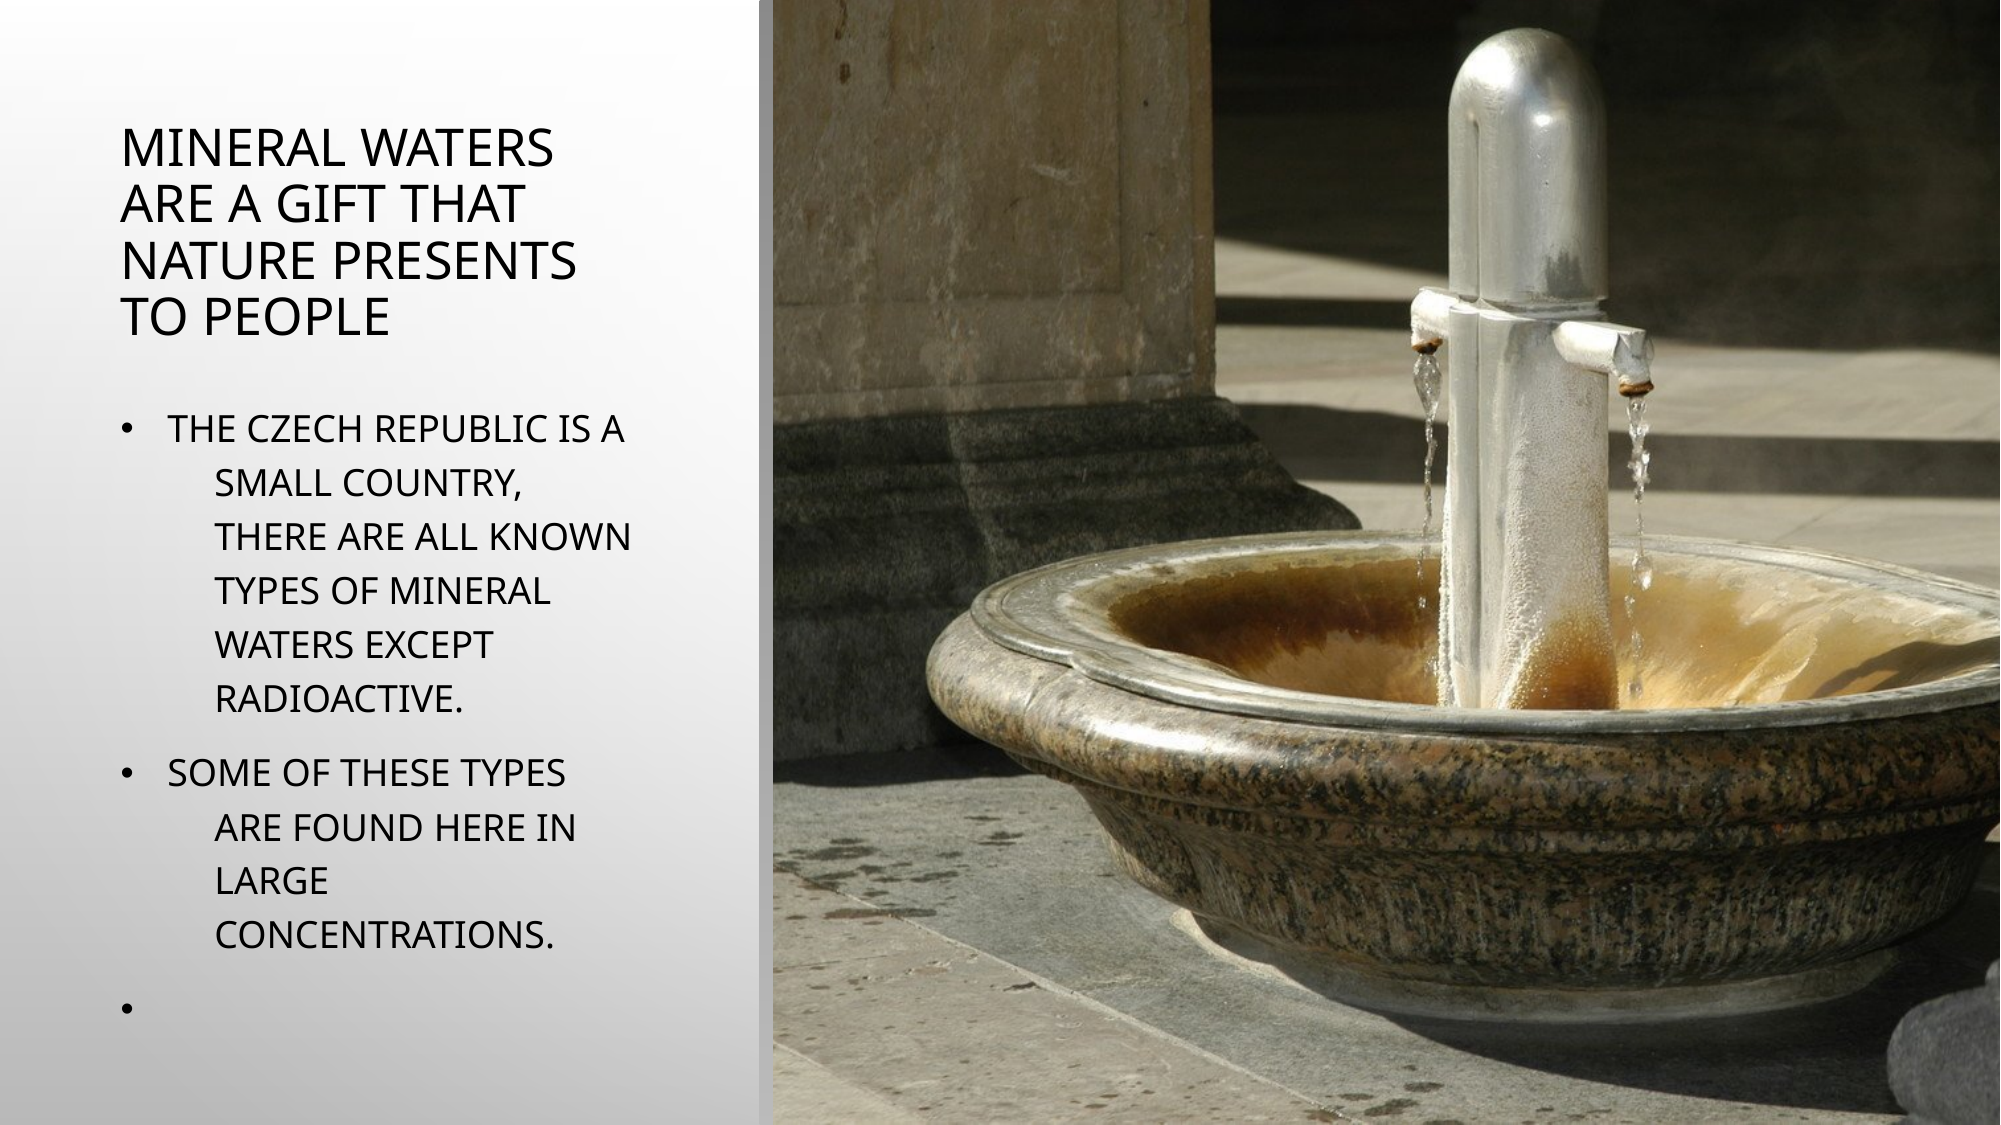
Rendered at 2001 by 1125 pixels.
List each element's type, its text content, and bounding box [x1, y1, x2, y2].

picture [0, 0, 760, 1125]
list The Czech Republic is a small country, there are all known types of mineral waters except radioactive. Some of these types are found here in large concentrations. [105, 388, 656, 1025]
picture [762, 0, 2000, 1125]
title Mineral waters are a gift that nature presents to people [105, 105, 656, 364]
